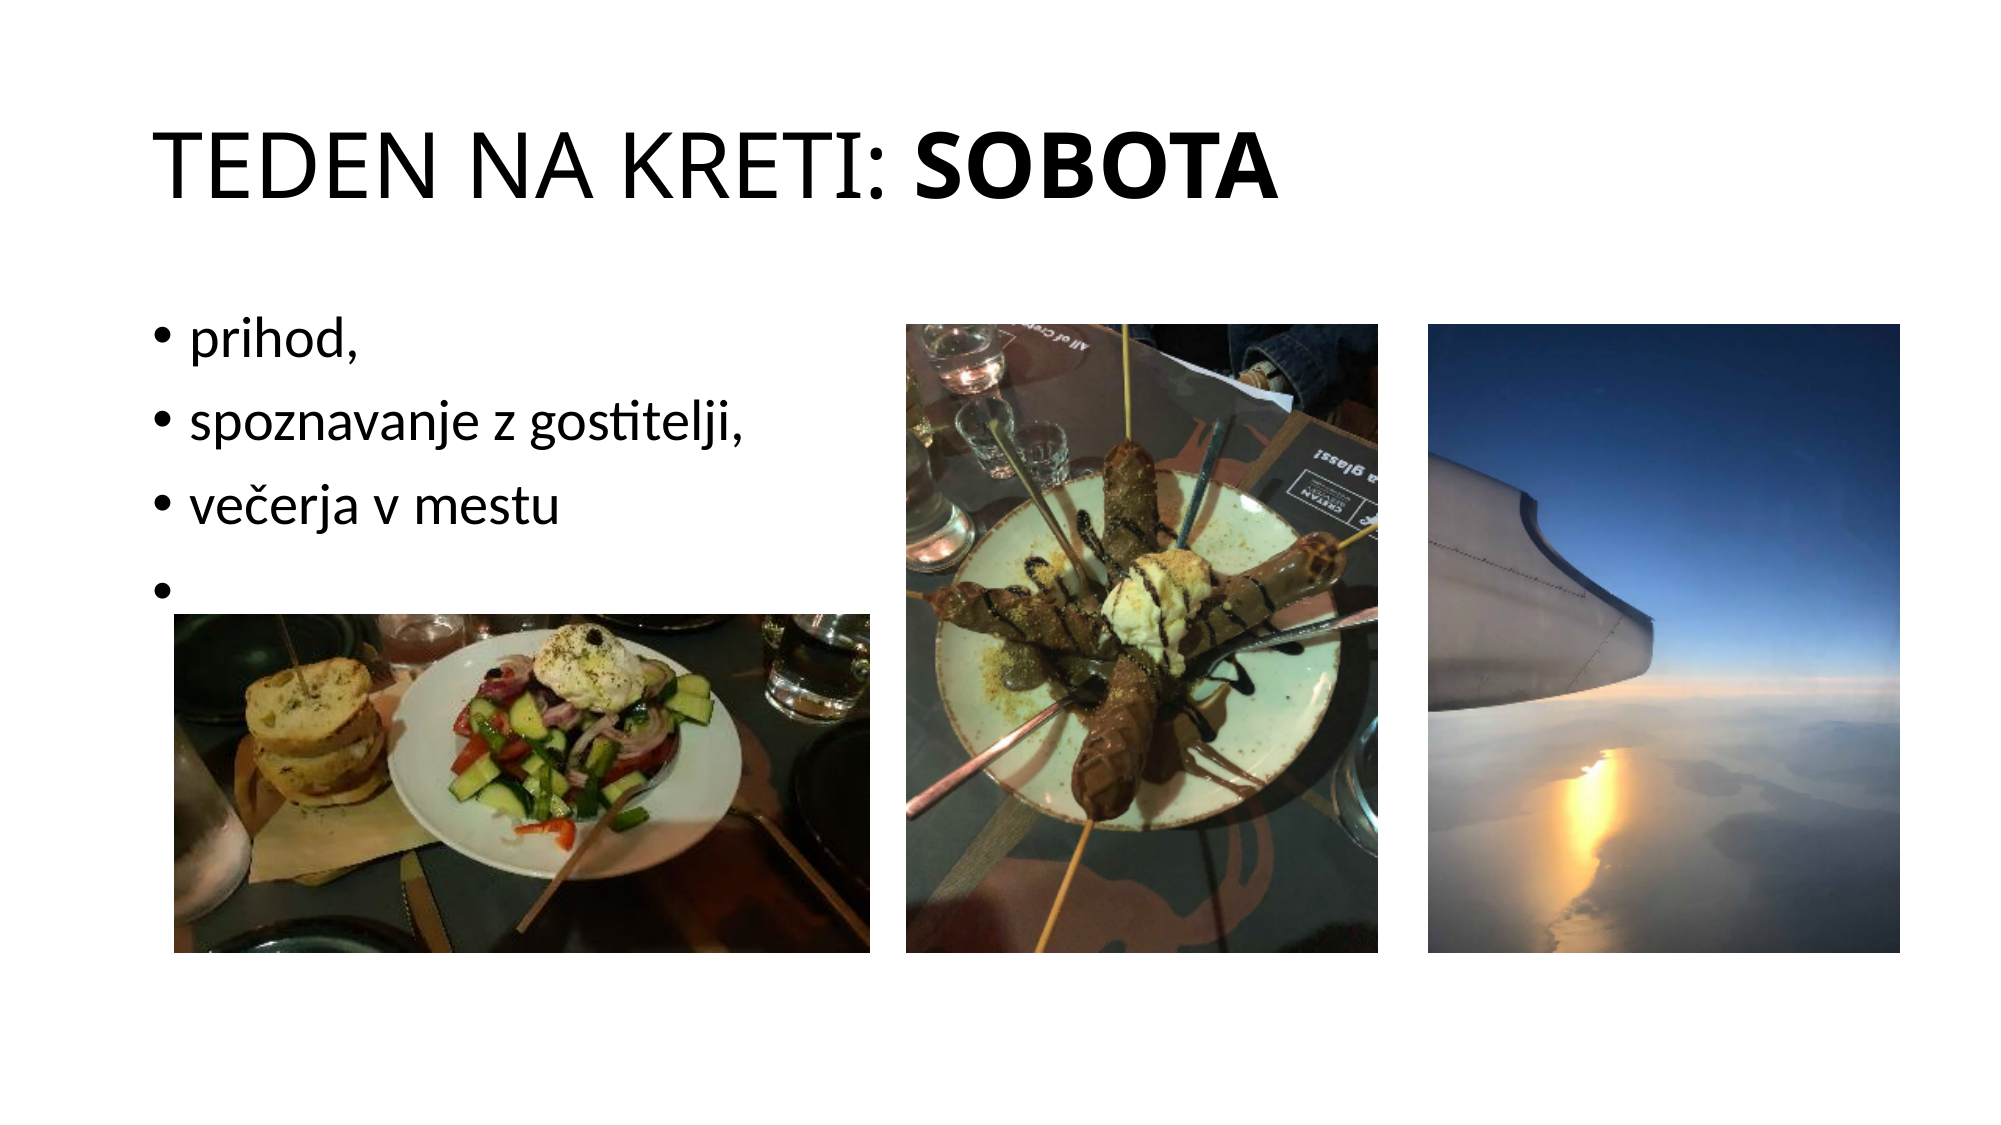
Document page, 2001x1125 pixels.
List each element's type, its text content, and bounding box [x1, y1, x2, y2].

picture [174, 614, 870, 953]
picture [906, 324, 1378, 953]
title TEDEN NA KRETI: SOBOTA [137, 59, 1863, 278]
list prihod, spoznavanje z gostitelji, večerja v mestu [137, 299, 1863, 1014]
picture [1428, 324, 1900, 953]
